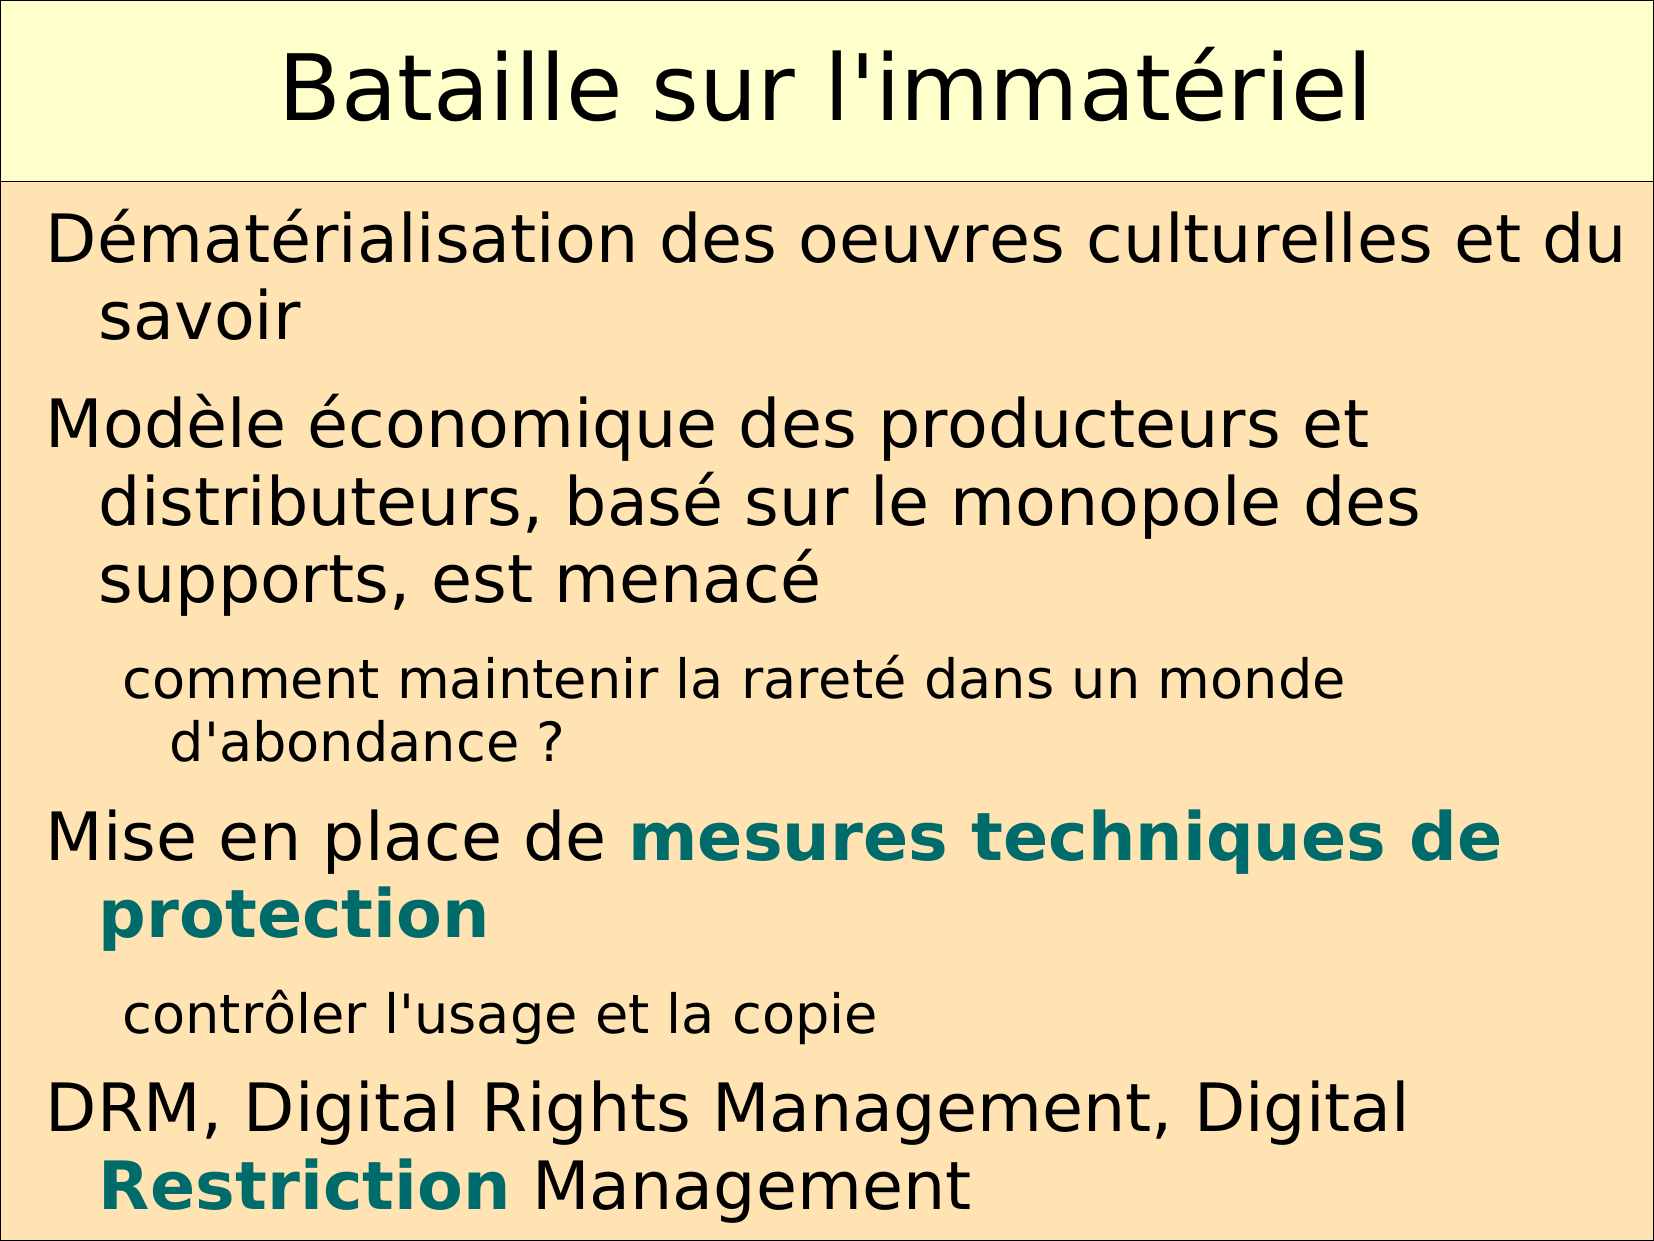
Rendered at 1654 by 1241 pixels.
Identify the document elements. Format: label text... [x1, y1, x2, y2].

list Dématérialisation des oeuvres culturelles et du savoir Modèle économique des producteurs et distributeurs, basé sur le monopole des supports, est menacé comment maintenir la rareté dans un monde d'abondance ? Mise en place de mesures techniques de protection contrôler l'usage et la copie DRM, Digital Rights Management, Digital Restriction Management [28, 200, 1654, 1241]
title Bataille sur l'immatériel [0, 0, 1654, 177]
